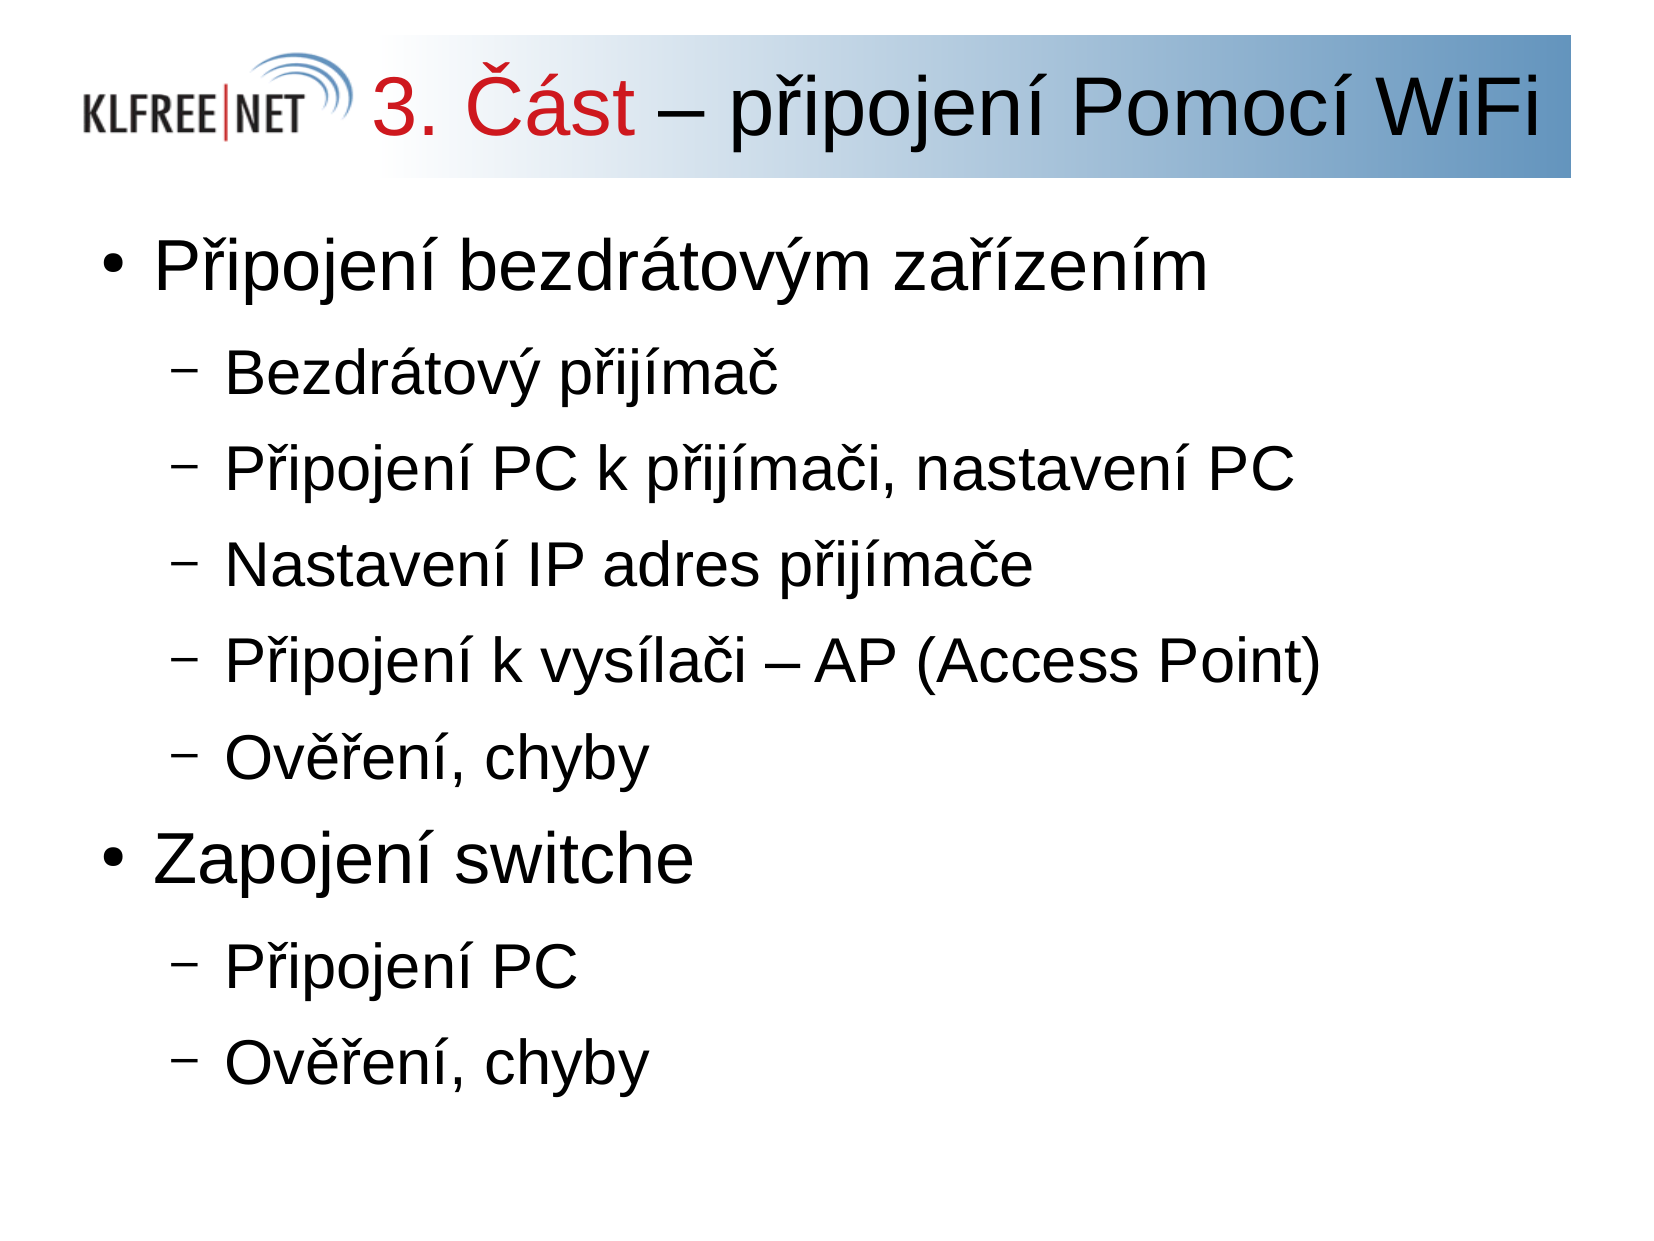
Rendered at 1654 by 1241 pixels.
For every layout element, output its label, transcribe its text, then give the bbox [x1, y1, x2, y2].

picture [59, 11, 372, 201]
title 3. Část – připojení Pomocí WiFi [371, 47, 1560, 166]
list Připojení bezdrátovým zařízením Bezdrátový přijímač Připojení PC k přijímači, nastavení PC Nastavení IP adres přijímače Připojení k vysílači – AP (Access Point) Ověření, chyby Zapojení switche Připojení PC Ověření, chyby [82, 224, 1571, 1111]
